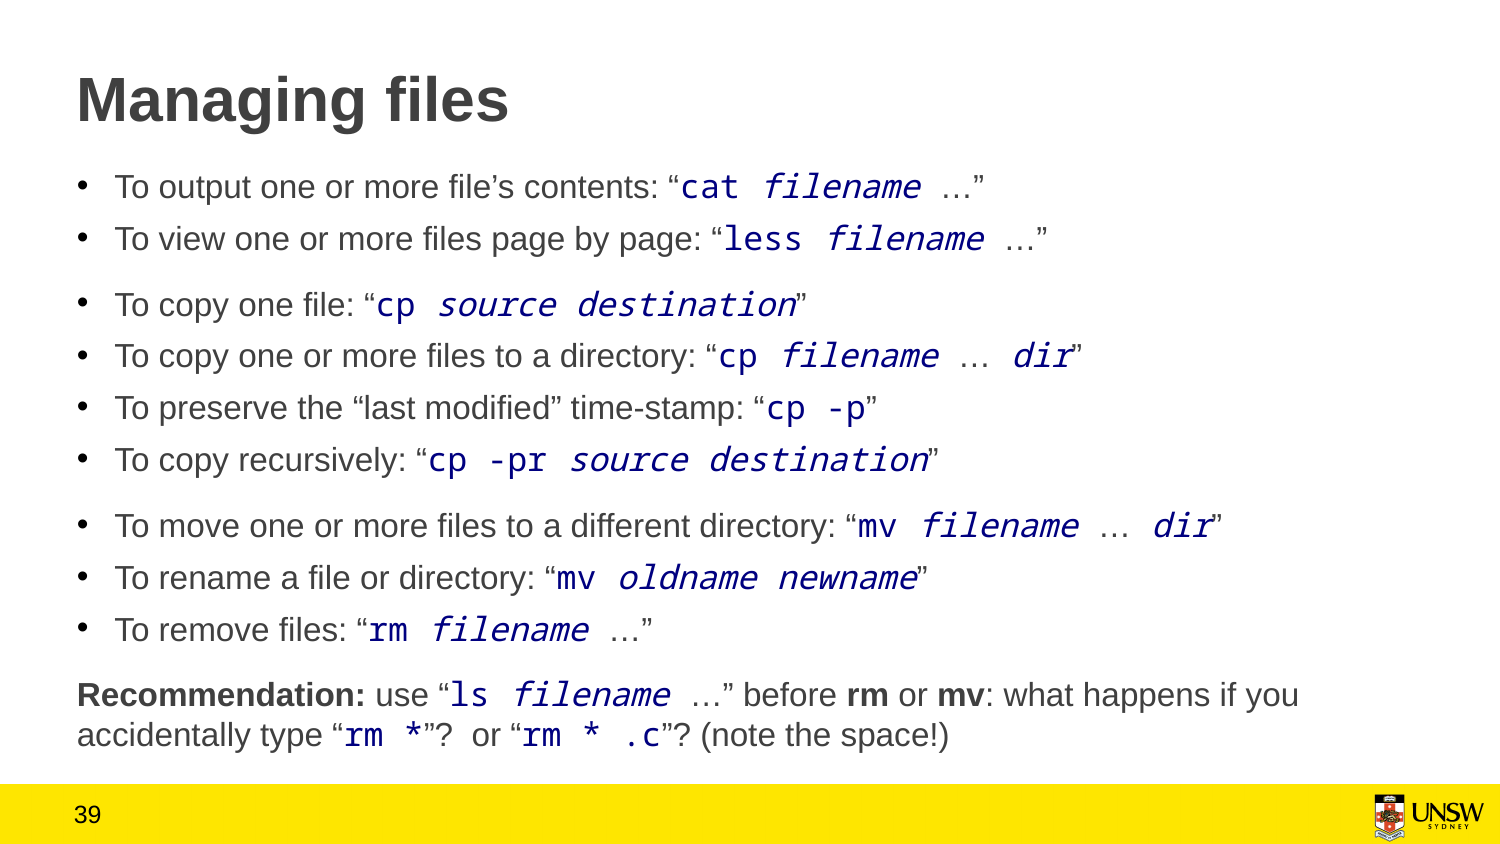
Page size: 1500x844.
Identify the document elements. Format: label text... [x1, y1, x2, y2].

list To output one or more file’s contents: “cat filename …” To view one or more files page by page: “less filename …” To copy one file: “cp source destination” To copy one or more files to a directory: “cp filename … dir” To preserve the “last modified” time-stamp: “cp -p” To copy recursively: “cp -pr source destination” To move one or more files to a different directory: “mv filename … dir” To rename a file or directory: “mv oldname newname” To remove files: “rm filename …” Recommendation: use “ls filename …” before rm or mv: what happens if you accidentally type “rm *”? or “rm * .c”? (note the space!) [76, 165, 1424, 756]
text_box <number> [59, 791, 219, 839]
picture [0, 784, 1500, 844]
title Managing files [76, 59, 1427, 136]
